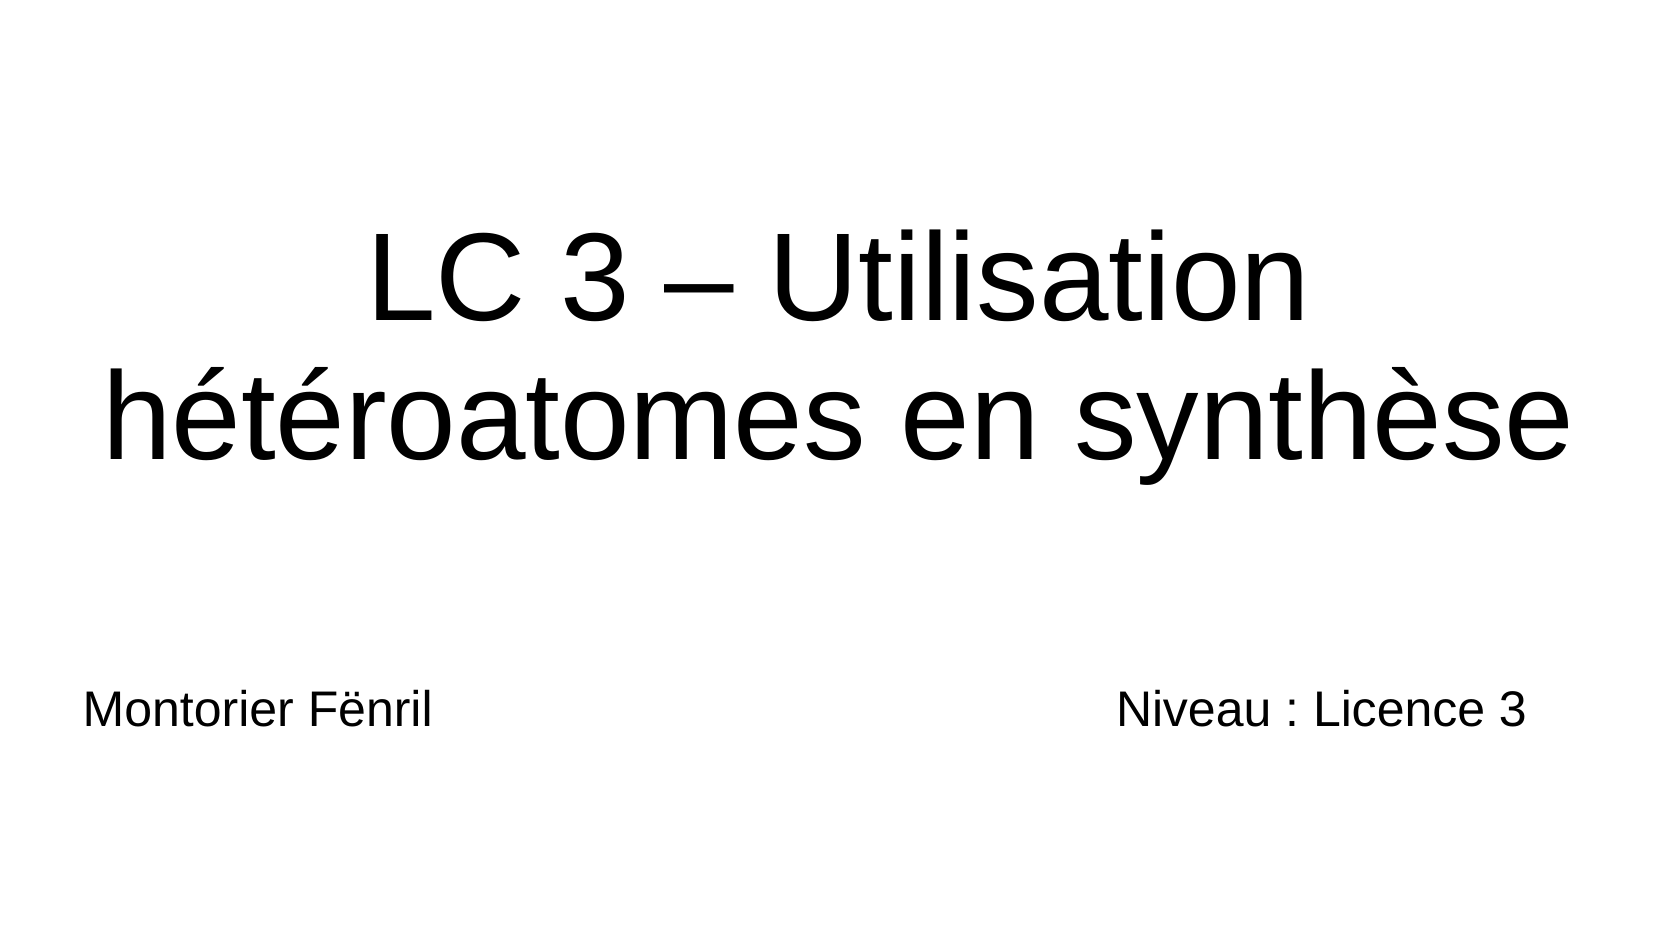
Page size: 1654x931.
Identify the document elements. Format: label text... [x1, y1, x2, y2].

title LC 3 – Utilisation hétéroatomes en synthèse [94, 136, 1583, 557]
subtitle Montorier Fënril Niveau : Licence 3 [82, 661, 1571, 758]
